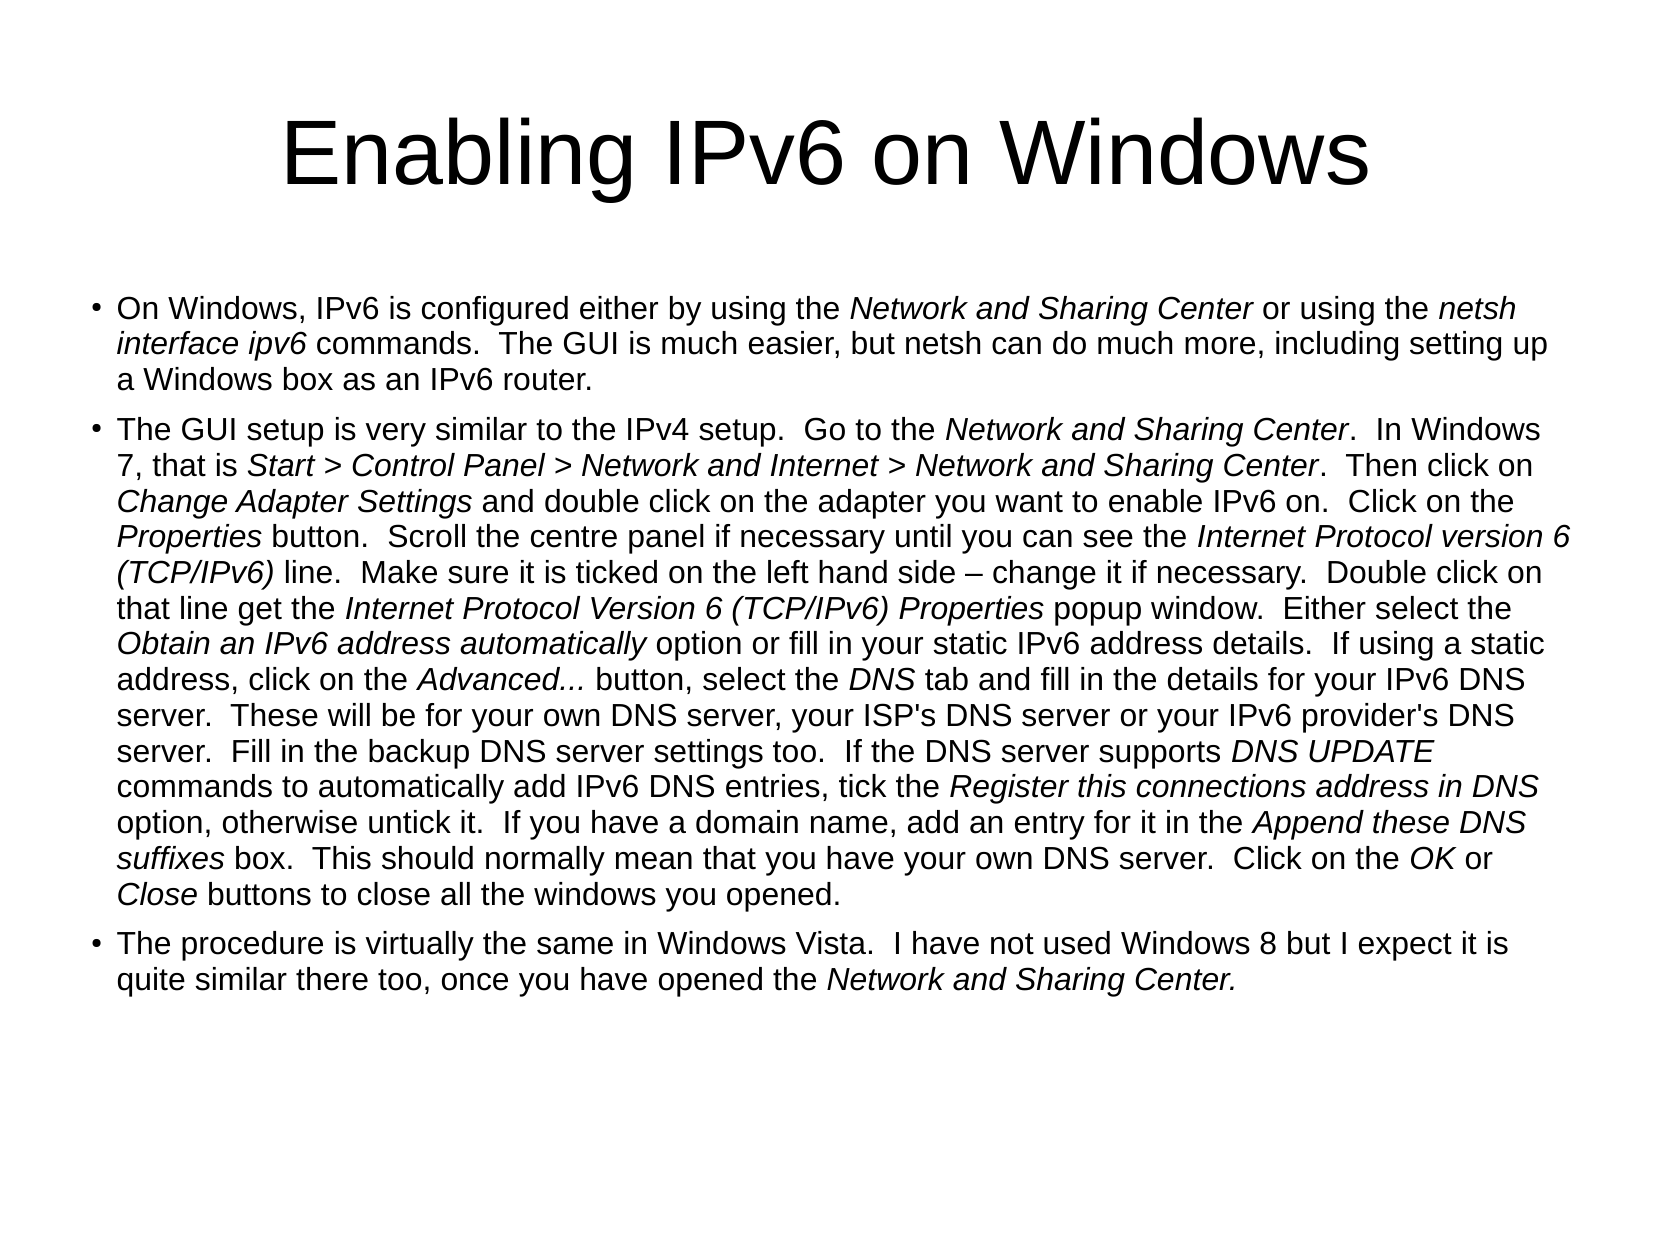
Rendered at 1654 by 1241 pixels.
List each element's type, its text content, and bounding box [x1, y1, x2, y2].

list On Windows, IPv6 is configured either by using the Network and Sharing Center or using the netsh interface ipv6 commands. The GUI is much easier, but netsh can do much more, including setting up a Windows box as an IPv6 router. The GUI setup is very similar to the IPv4 setup. Go to the Network and Sharing Center. In Windows 7, that is Start > Control Panel > Network and Internet > Network and Sharing Center. Then click on Change Adapter Settings and double click on the adapter you want to enable IPv6 on. Click on the Properties button. Scroll the centre panel if necessary until you can see the Internet Protocol version 6 (TCP/IPv6) line. Make sure it is ticked on the left hand side – change it if necessary. Double click on that line get the Internet Protocol Version 6 (TCP/IPv6) Properties popup window. Either select the Obtain an IPv6 address automatically option or fill in your static IPv6 address details. If using a static address, click on the Advanced... button, select the DNS tab and fill in the details for your IPv6 DNS server. These will be for your own DNS server, your ISP's DNS server or your IPv6 provider's DNS server. Fill in the backup DNS server settings too. If the DNS server supports DNS UPDATE commands to automatically add IPv6 DNS entries, tick the Register this connections address in DNS option, otherwise untick it. If you have a domain name, add an entry for it in the Append these DNS suffixes box. This should normally mean that you have your own DNS server. Click on the OK or Close buttons to close all the windows you opened. The procedure is virtually the same in Windows Vista. I have not used Windows 8 but I expect it is quite similar there too, once you have opened the Network and Sharing Center. [82, 290, 1571, 1010]
title Enabling IPv6 on Windows [82, 49, 1571, 257]
